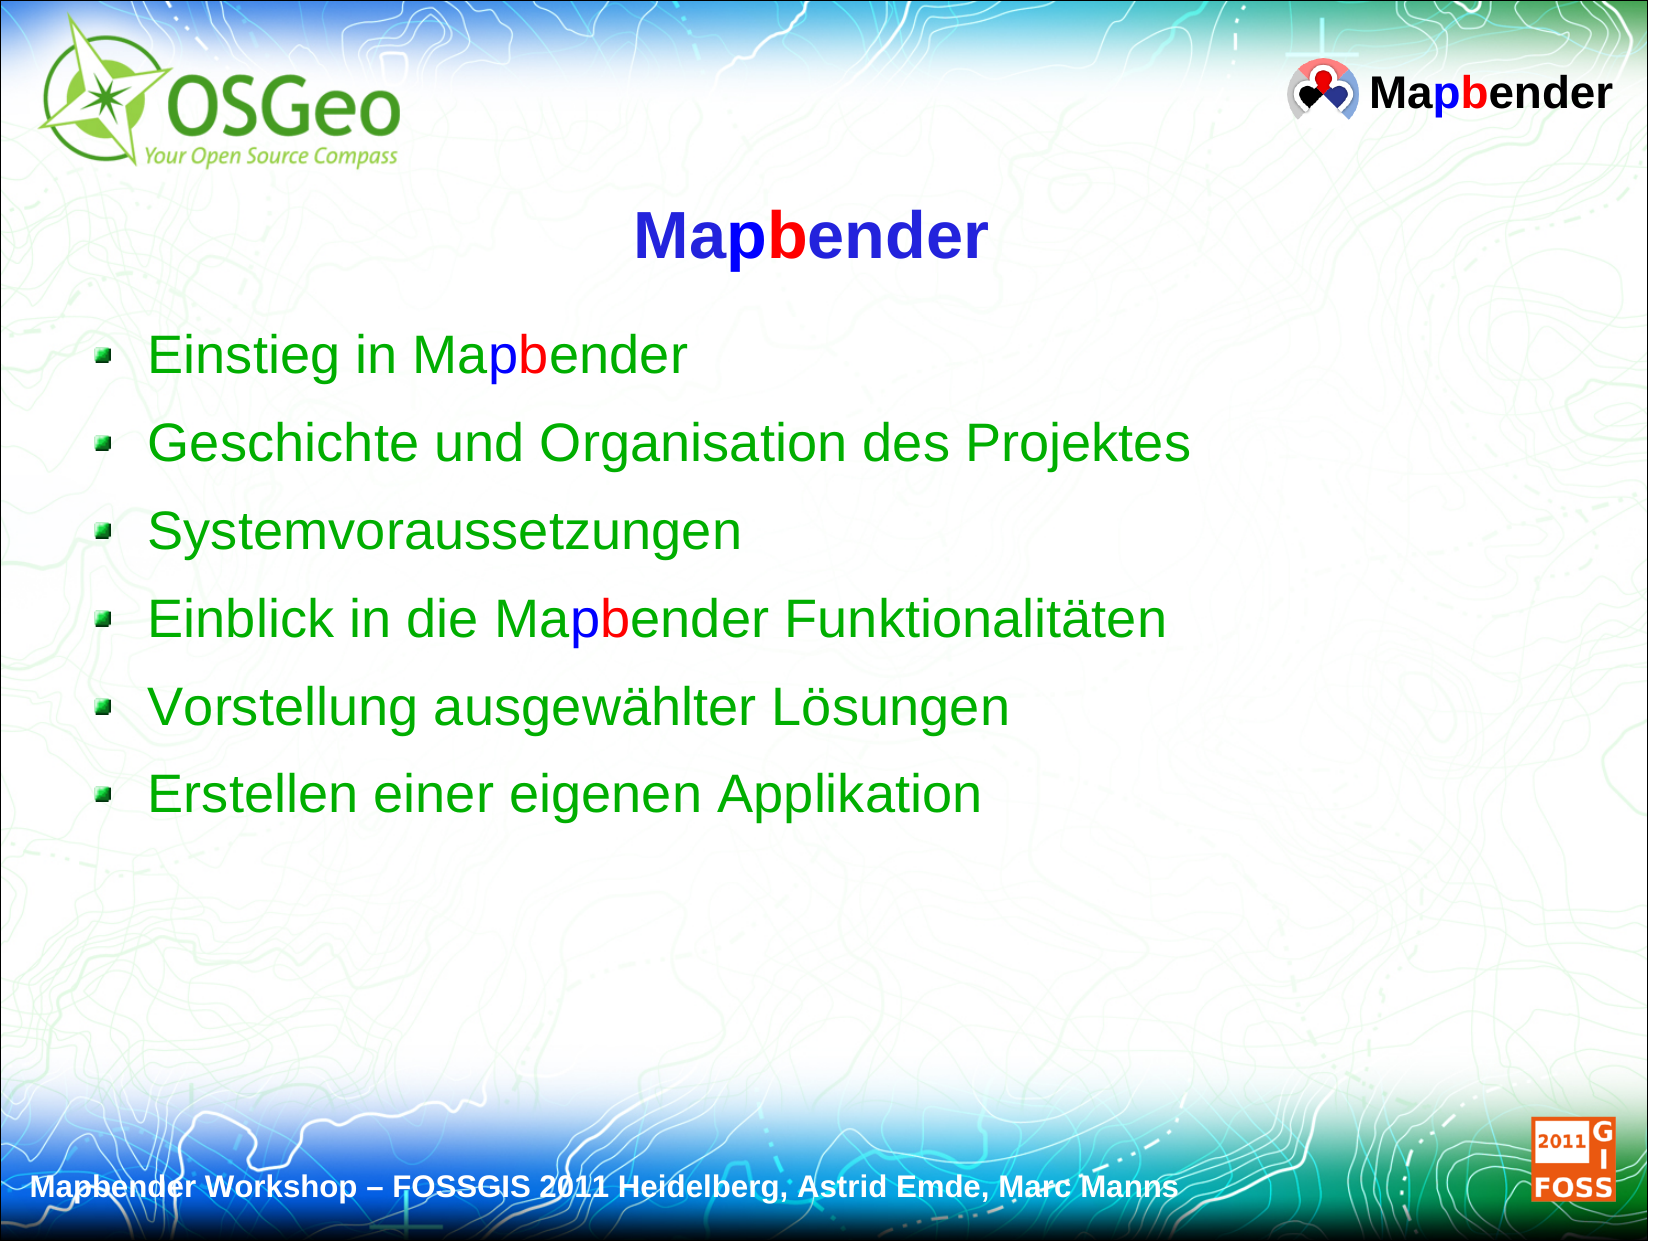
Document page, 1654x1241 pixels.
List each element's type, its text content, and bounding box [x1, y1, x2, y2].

list Einstieg in Mapbender Geschichte und Organisation des Projektes Systemvoraussetzungen Einblick in die Mapbender Funktionalitäten Vorstellung ausgewählter Lösungen Erstellen einer eigenen Applikation [76, 324, 1565, 1144]
title Mapbender [76, 147, 1565, 323]
picture [1, 1, 1647, 1240]
